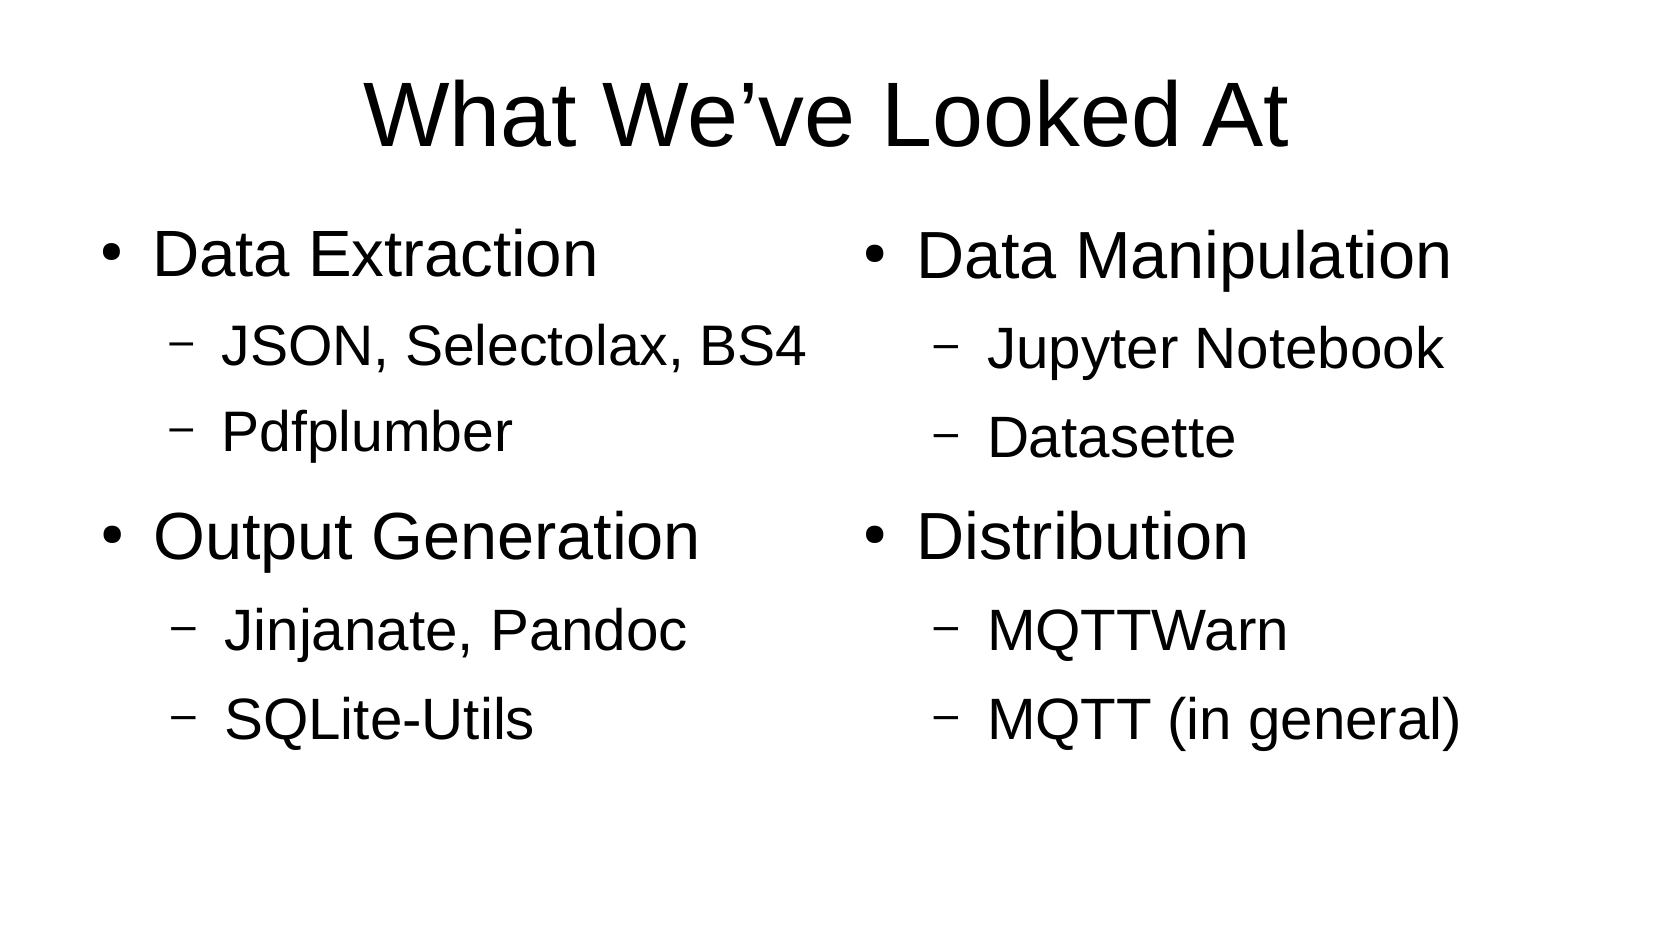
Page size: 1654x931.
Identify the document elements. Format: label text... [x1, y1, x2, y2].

list Distribution MQTTWarn MQTT (in general) [845, 499, 1572, 757]
title What We’ve Looked At [82, 37, 1571, 193]
list Data Extraction JSON, Selectolax, BS4 Pdfplumber [82, 217, 809, 475]
list Data Manipulation Jupyter Notebook Datasette [845, 217, 1572, 475]
list Output Generation Jinjanate, Pandoc SQLite-Utils [82, 499, 809, 757]
